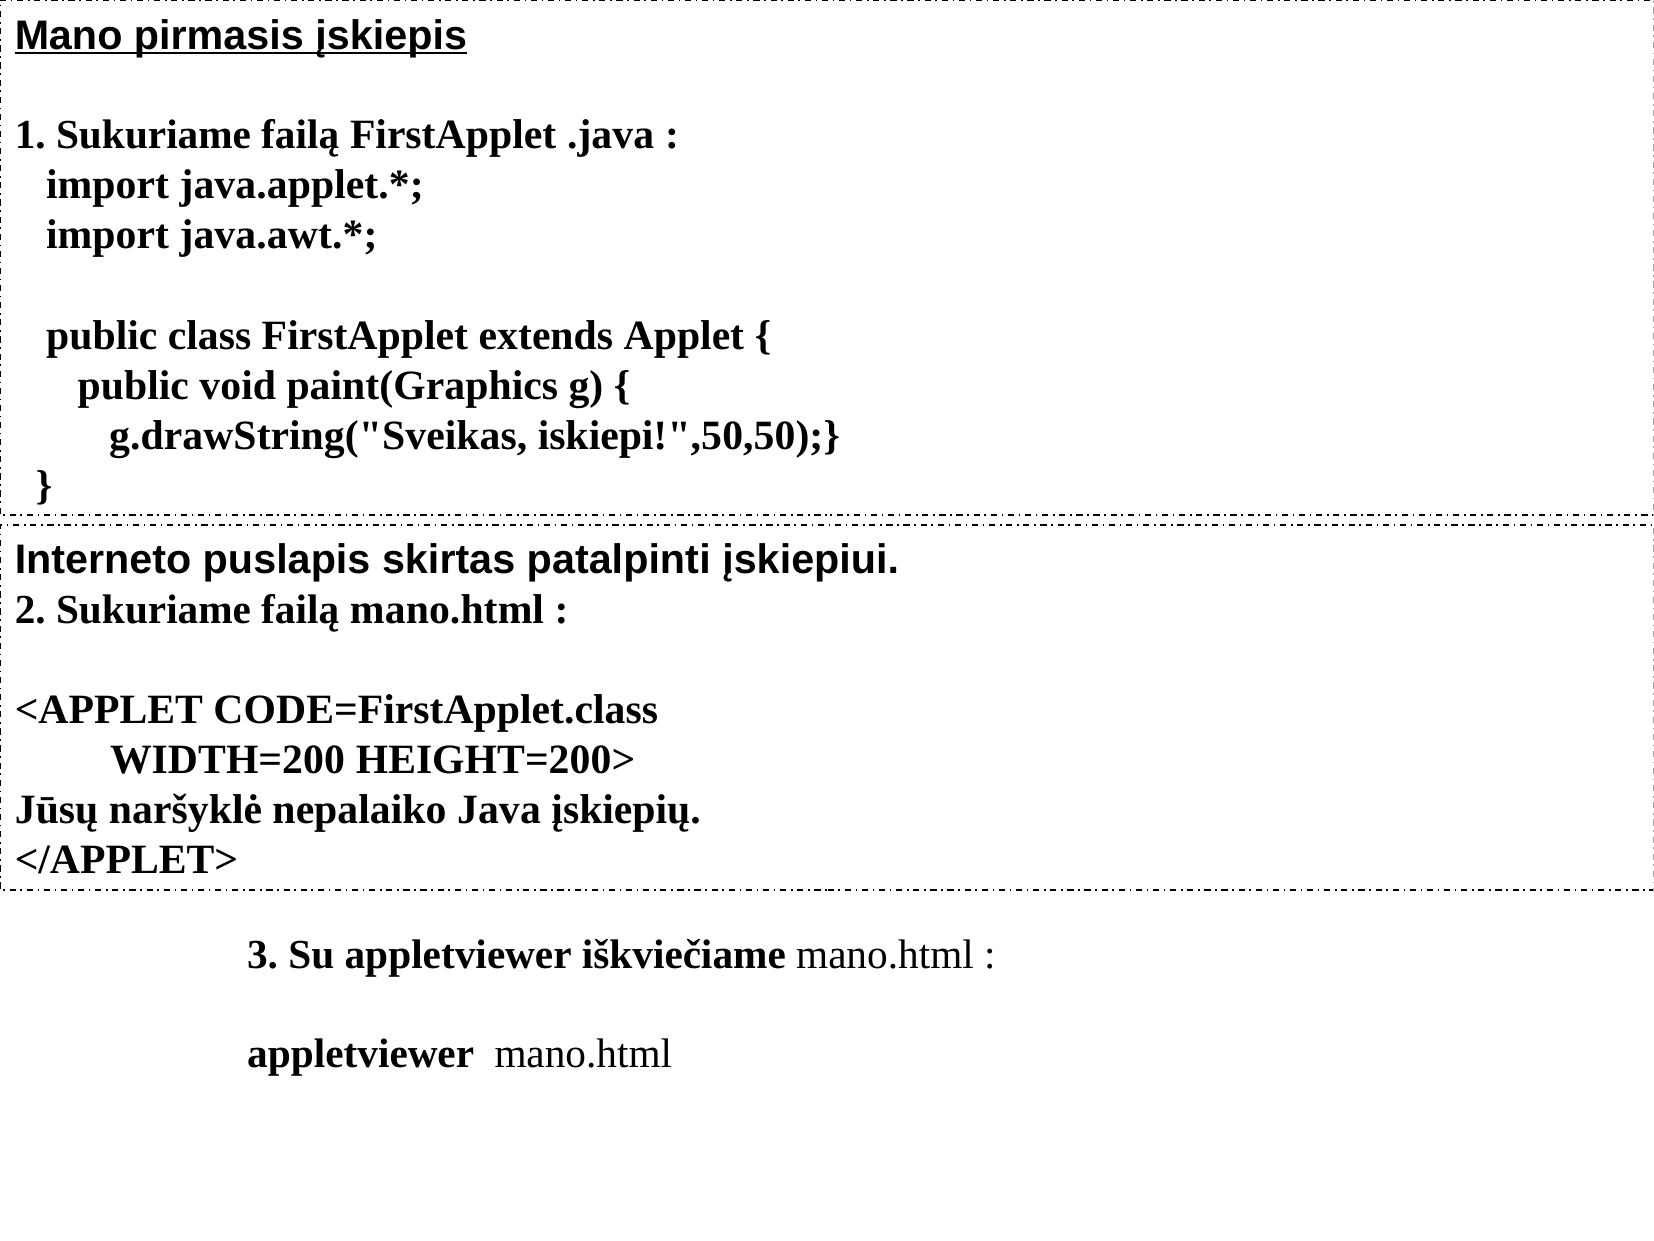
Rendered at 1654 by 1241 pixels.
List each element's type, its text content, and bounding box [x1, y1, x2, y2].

text_box Interneto puslapis skirtas patalpinti įskiepiui. 2. Sukuriame failą mano.html : <APPLET CODE=FirstApplet.class WIDTH=200 HEIGHT=200> Jūsų naršyklė nepalaiko Java įskiepių. </APPLET> [0, 525, 1654, 891]
text_box 3. Su appletviewer iškviečiame mano.html : appletviewer mano.html [232, 919, 1161, 1134]
text_box Mano pirmasis įskiepis 1. Sukuriame failą FirstApplet .java : import java.applet.*; import java.awt.*; public class FirstApplet extends Applet { public void paint(Graphics g) { g.drawString("Sveikas, iskiepi!",50,50);} } [0, 0, 1654, 516]
